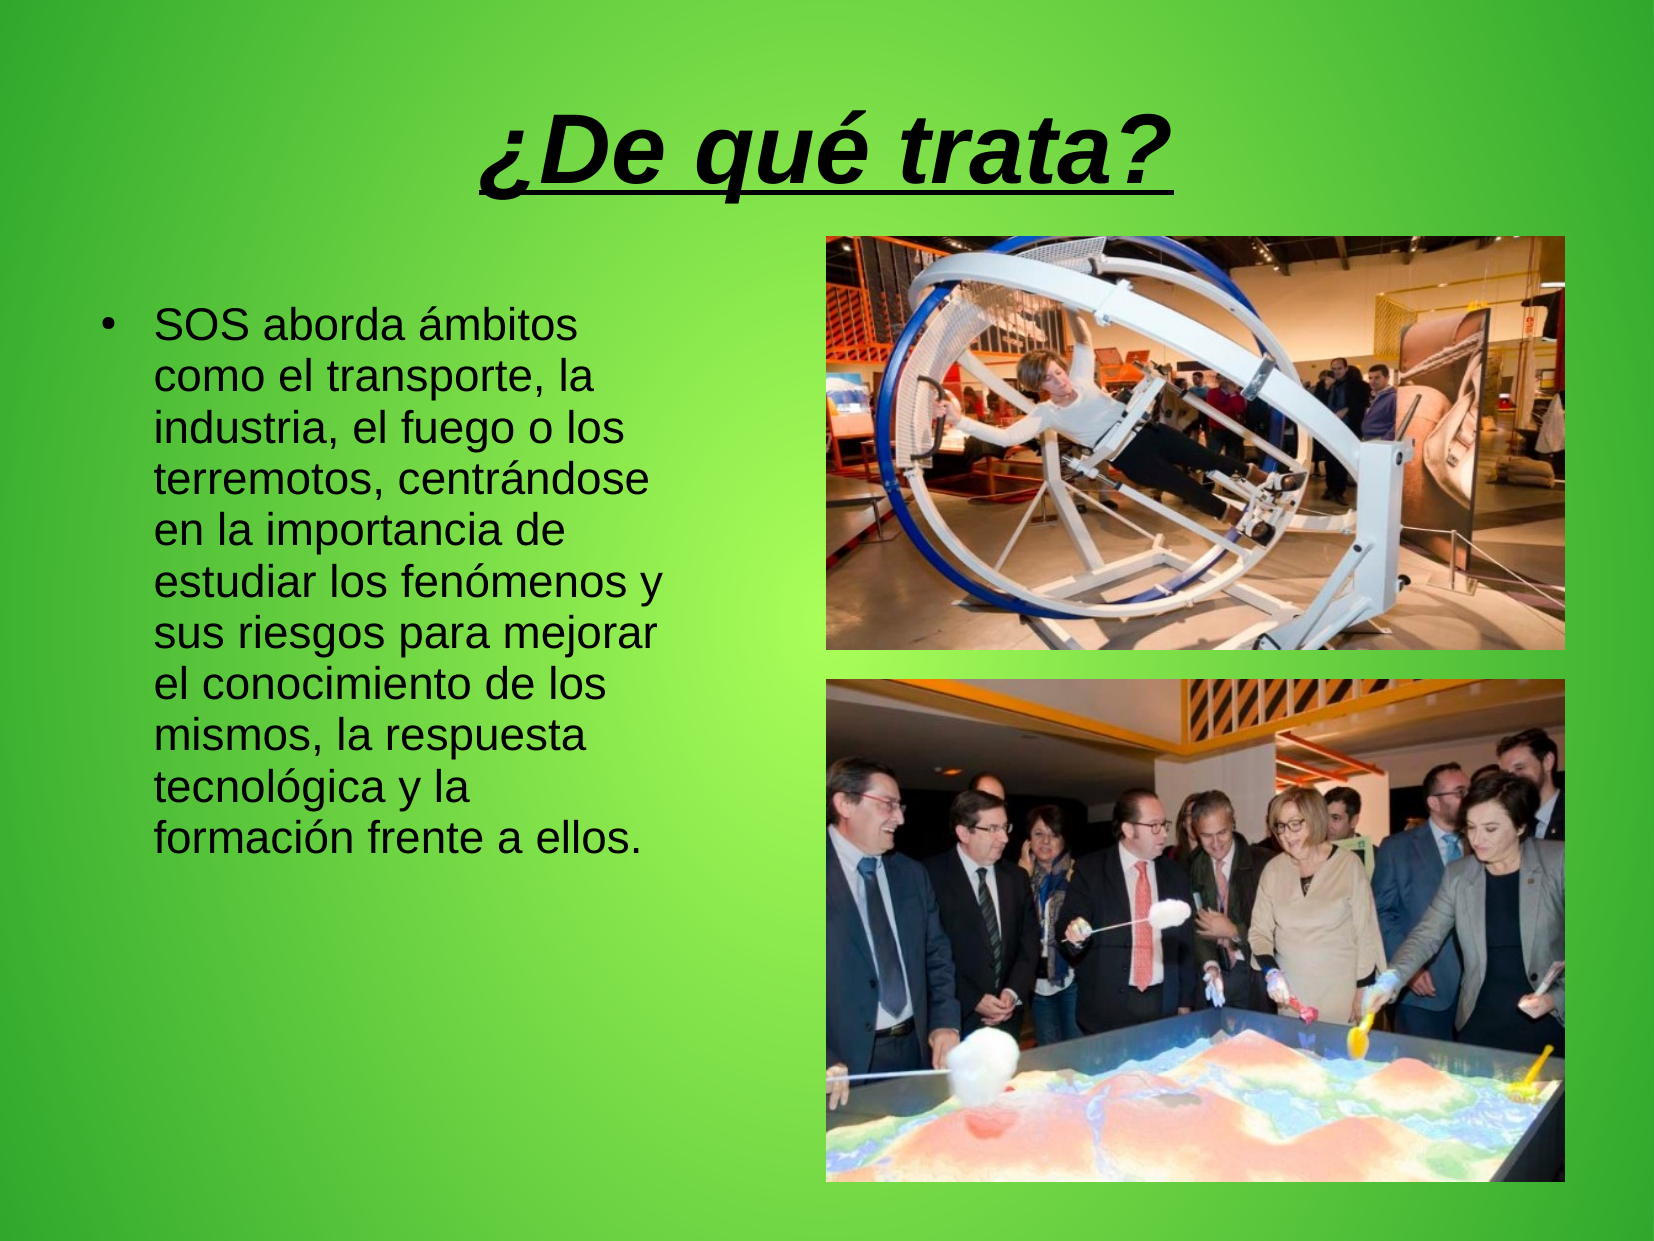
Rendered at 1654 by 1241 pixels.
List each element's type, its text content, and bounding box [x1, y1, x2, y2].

picture [826, 679, 1565, 1182]
title ¿De qué trata? [82, 47, 1571, 252]
picture [826, 236, 1565, 650]
list SOS aborda ámbitos como el transporte, la industria, el fuego o los terremotos, centrándose en la importancia de estudiar los fenómenos y sus riesgos para mejorar el conocimiento de los mismos, la respuesta tecnológica y la formación frente a ellos. [82, 299, 680, 1093]
